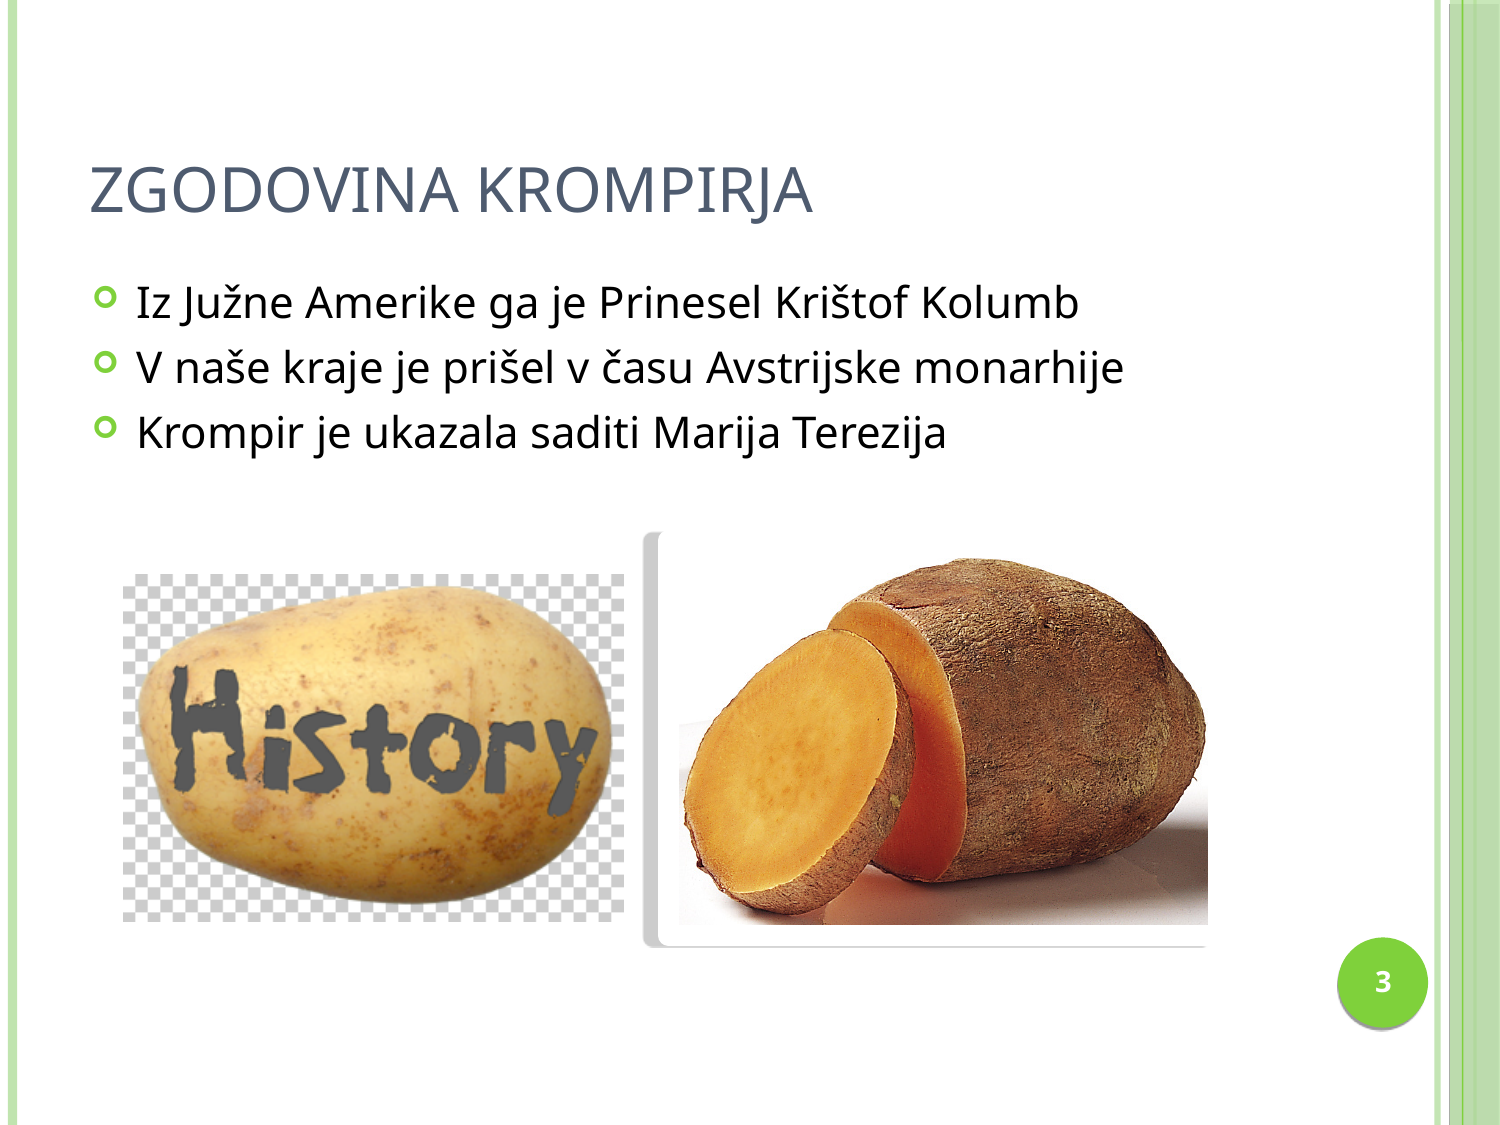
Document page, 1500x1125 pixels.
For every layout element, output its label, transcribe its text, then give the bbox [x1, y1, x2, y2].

slide_number <number> [1333, 940, 1434, 1026]
list Iz Južne Amerike ga je Prinesel Krištof Kolumb V naše kraje je prišel v času Avstrijske monarhije Krompir je ukazala saditi Marija Terezija [76, 267, 1302, 1067]
picture [679, 550, 1209, 926]
picture [123, 574, 624, 922]
title Zgodovina krompirja [75, 45, 1300, 233]
